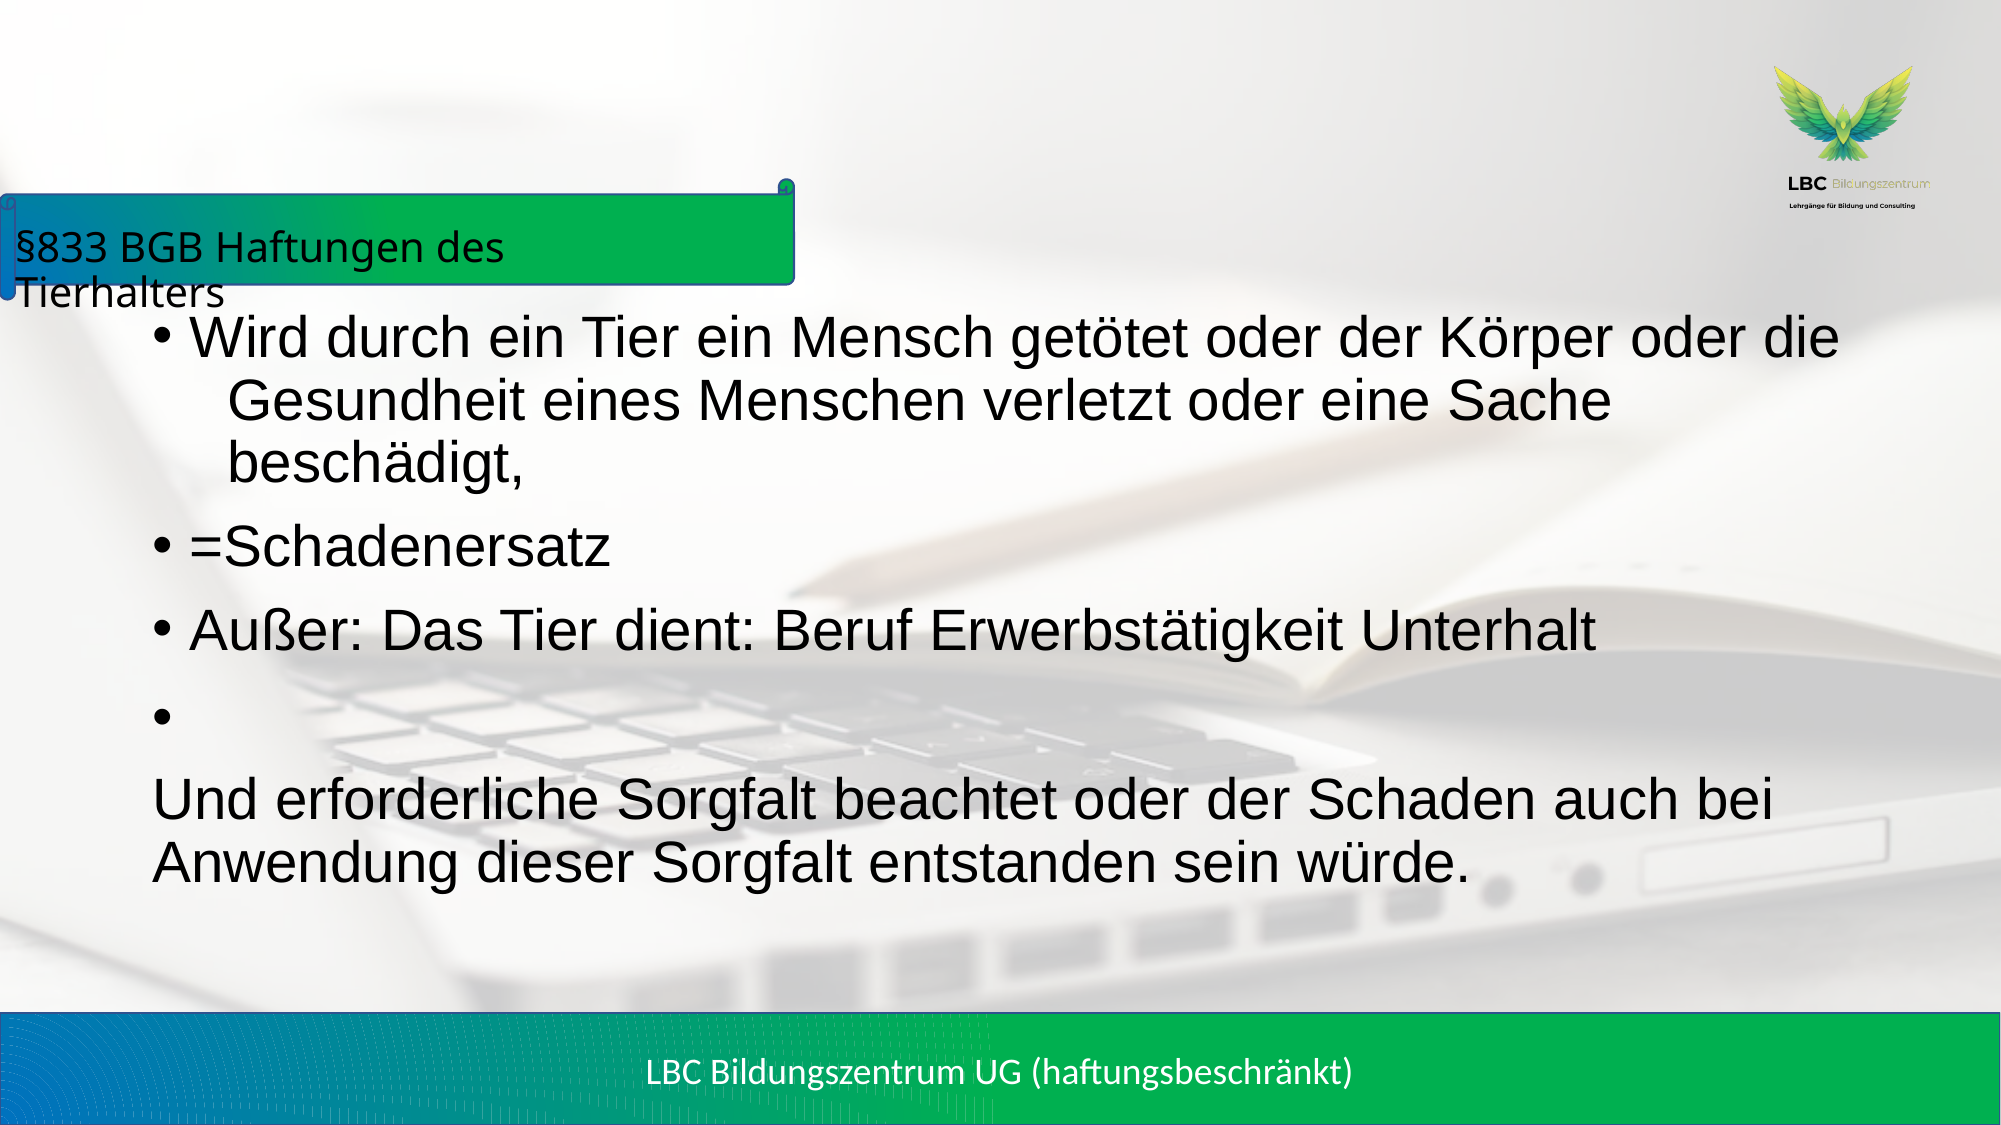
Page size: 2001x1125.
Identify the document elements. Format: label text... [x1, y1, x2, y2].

title §833 BGB Haftungen des Tierhalters [0, 219, 721, 300]
list Wird durch ein Tier ein Mensch getötet oder der Körper oder die Gesundheit eines Menschen verletzt oder eine Sache beschädigt, =Schadenersatz Außer: Das Tier dient: Beruf Erwerbstätigkeit Unterhalt Und erforderliche Sorgfalt beachtet oder der Schaden auch bei Anwendung dieser Sorgfalt entstanden sein würde. [137, 299, 1863, 1014]
